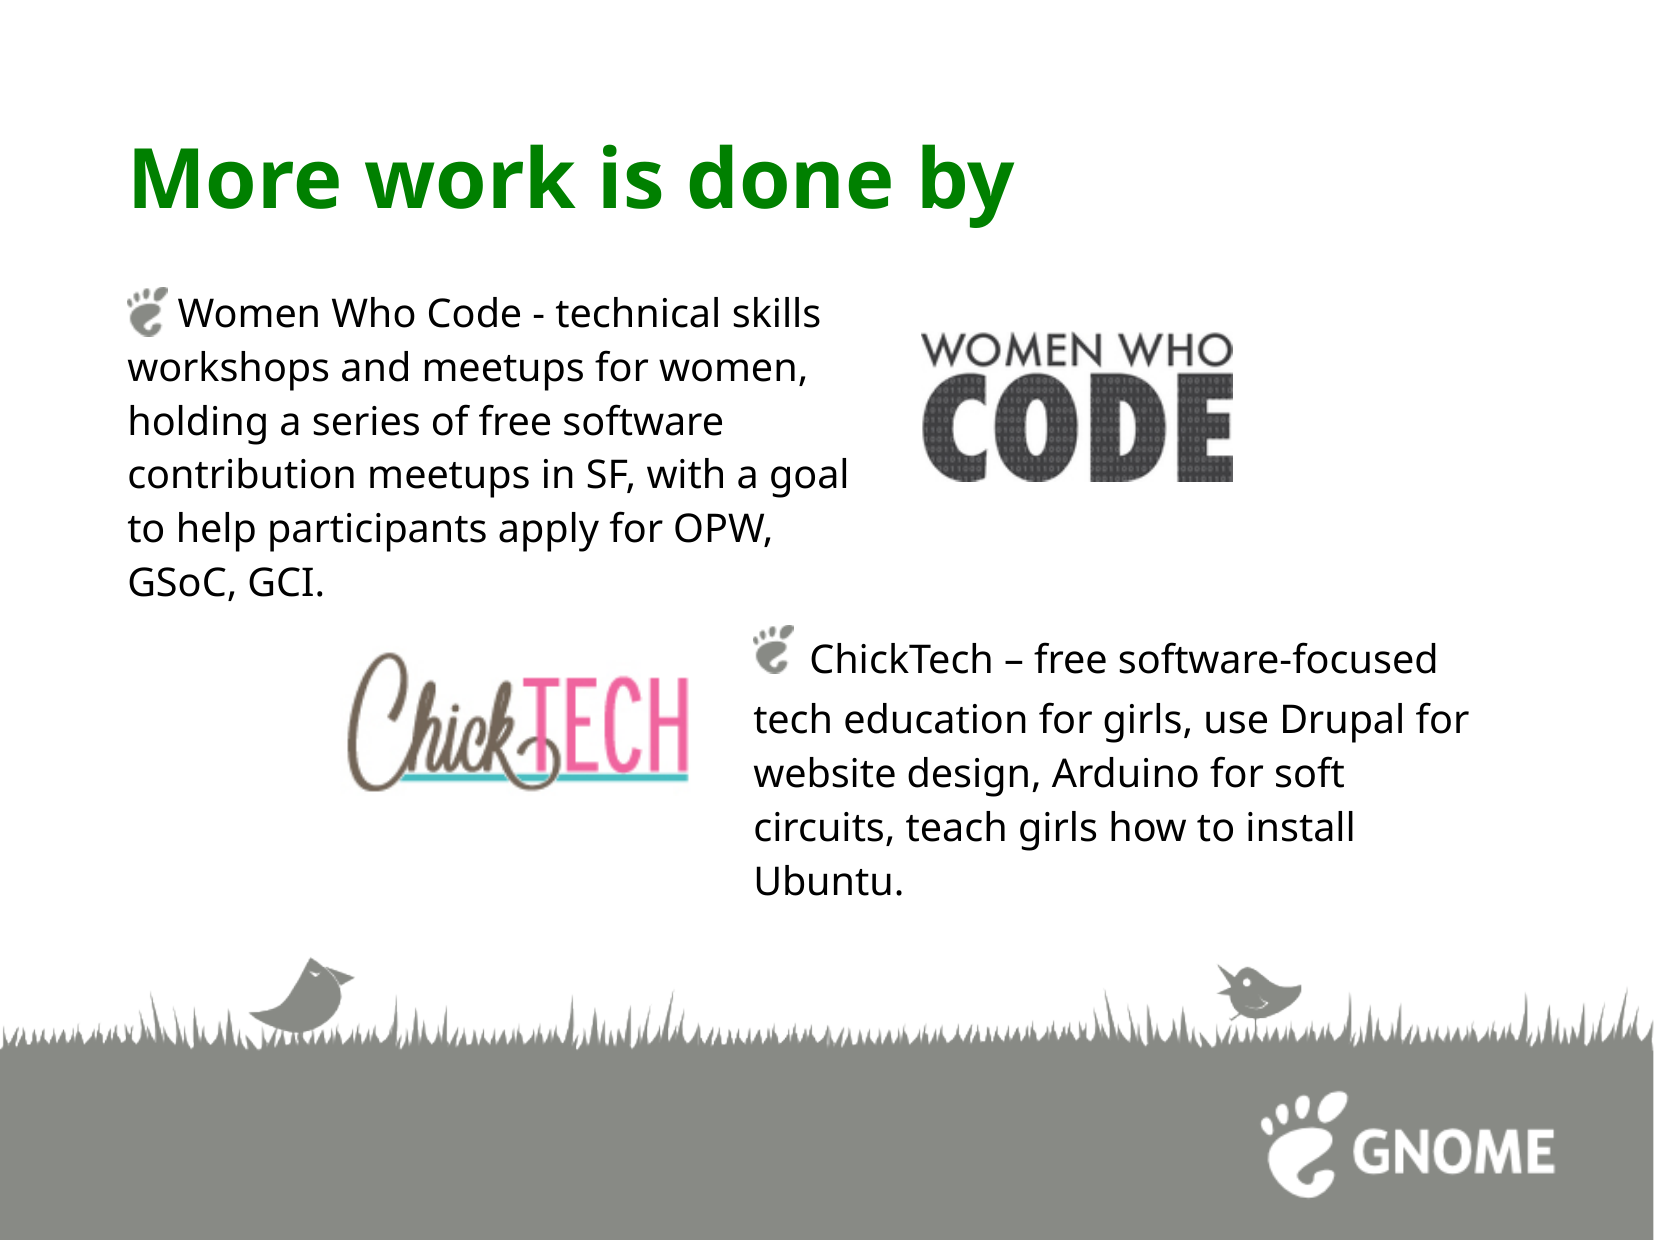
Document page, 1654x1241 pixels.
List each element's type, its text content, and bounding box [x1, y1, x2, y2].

picture [0, 0, 1654, 1241]
text_box More work is done by [112, 112, 1654, 239]
text_box ChickTech – free software-focused tech education for girls, use Drupal for website design, Arduino for soft circuits, teach girls how to install Ubuntu. [738, 599, 1489, 997]
text_box Women Who Code - technical skills workshops and meetups for women, holding a series of free software contribution meetups in SF, with a goal to help participants apply for OPW, GSoC, GCI. [112, 277, 901, 676]
